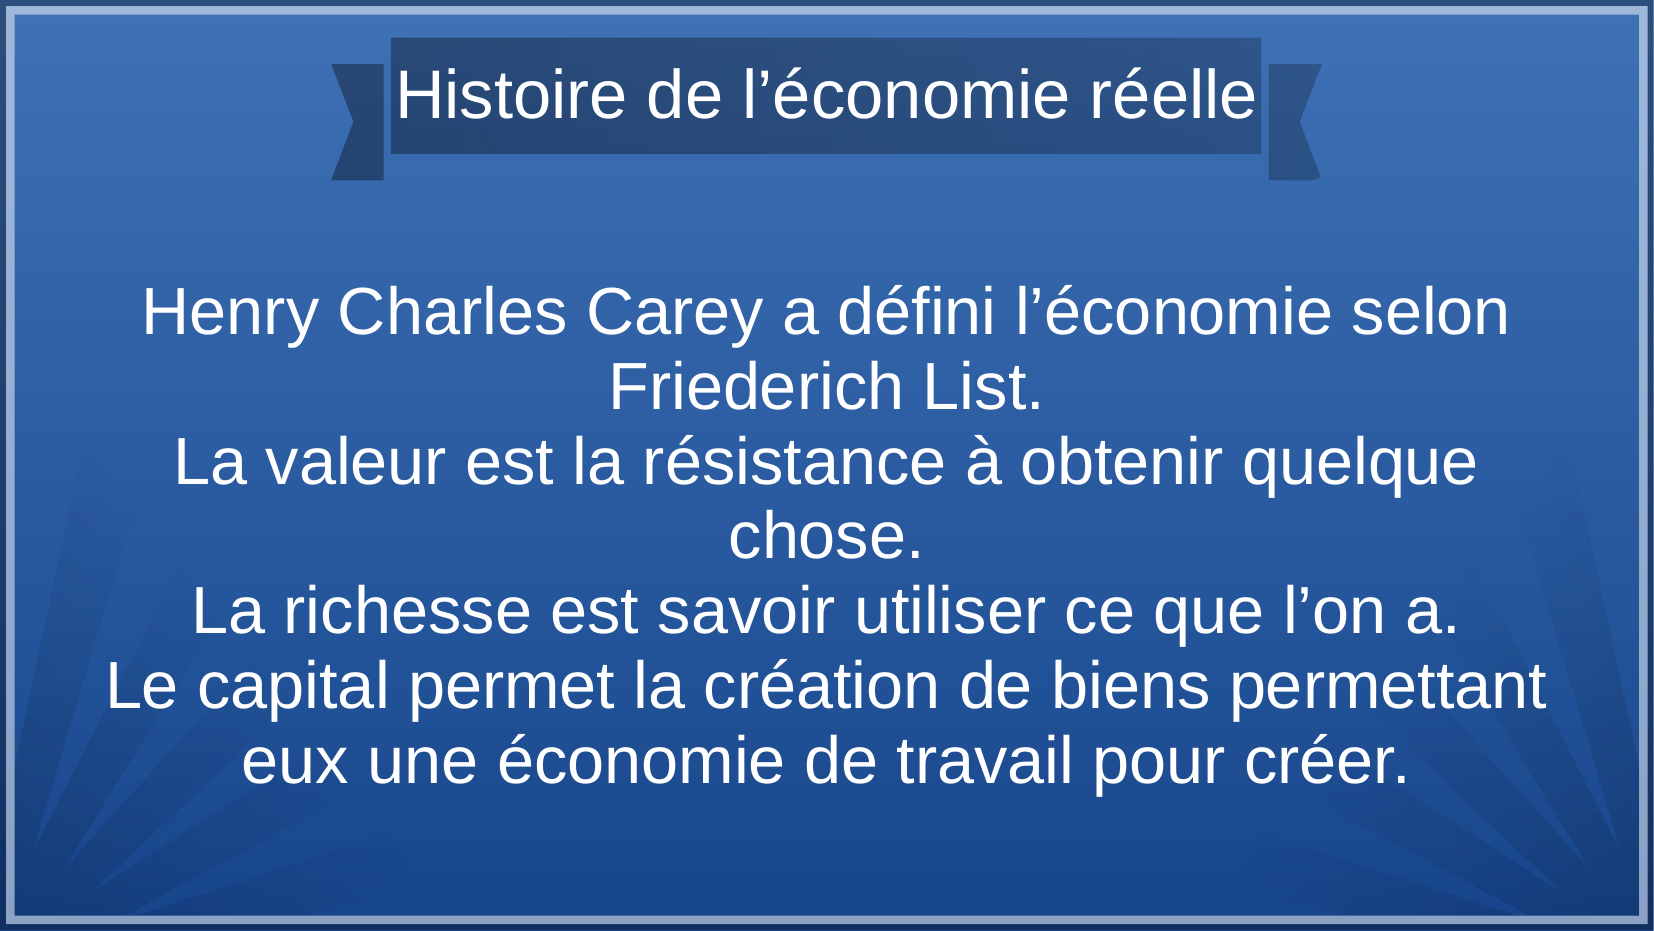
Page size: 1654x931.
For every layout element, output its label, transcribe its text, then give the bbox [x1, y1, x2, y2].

subtitle Henry Charles Carey a défini l’économie selon Friederich List. La valeur est la résistance à obtenir quelque chose. La richesse est savoir utiliser ce que l’on a. Le capital permet la création de biens permettant eux une économie de travail pour créer. [82, 224, 1571, 848]
title Histoire de l’économie réelle [389, 35, 1264, 154]
